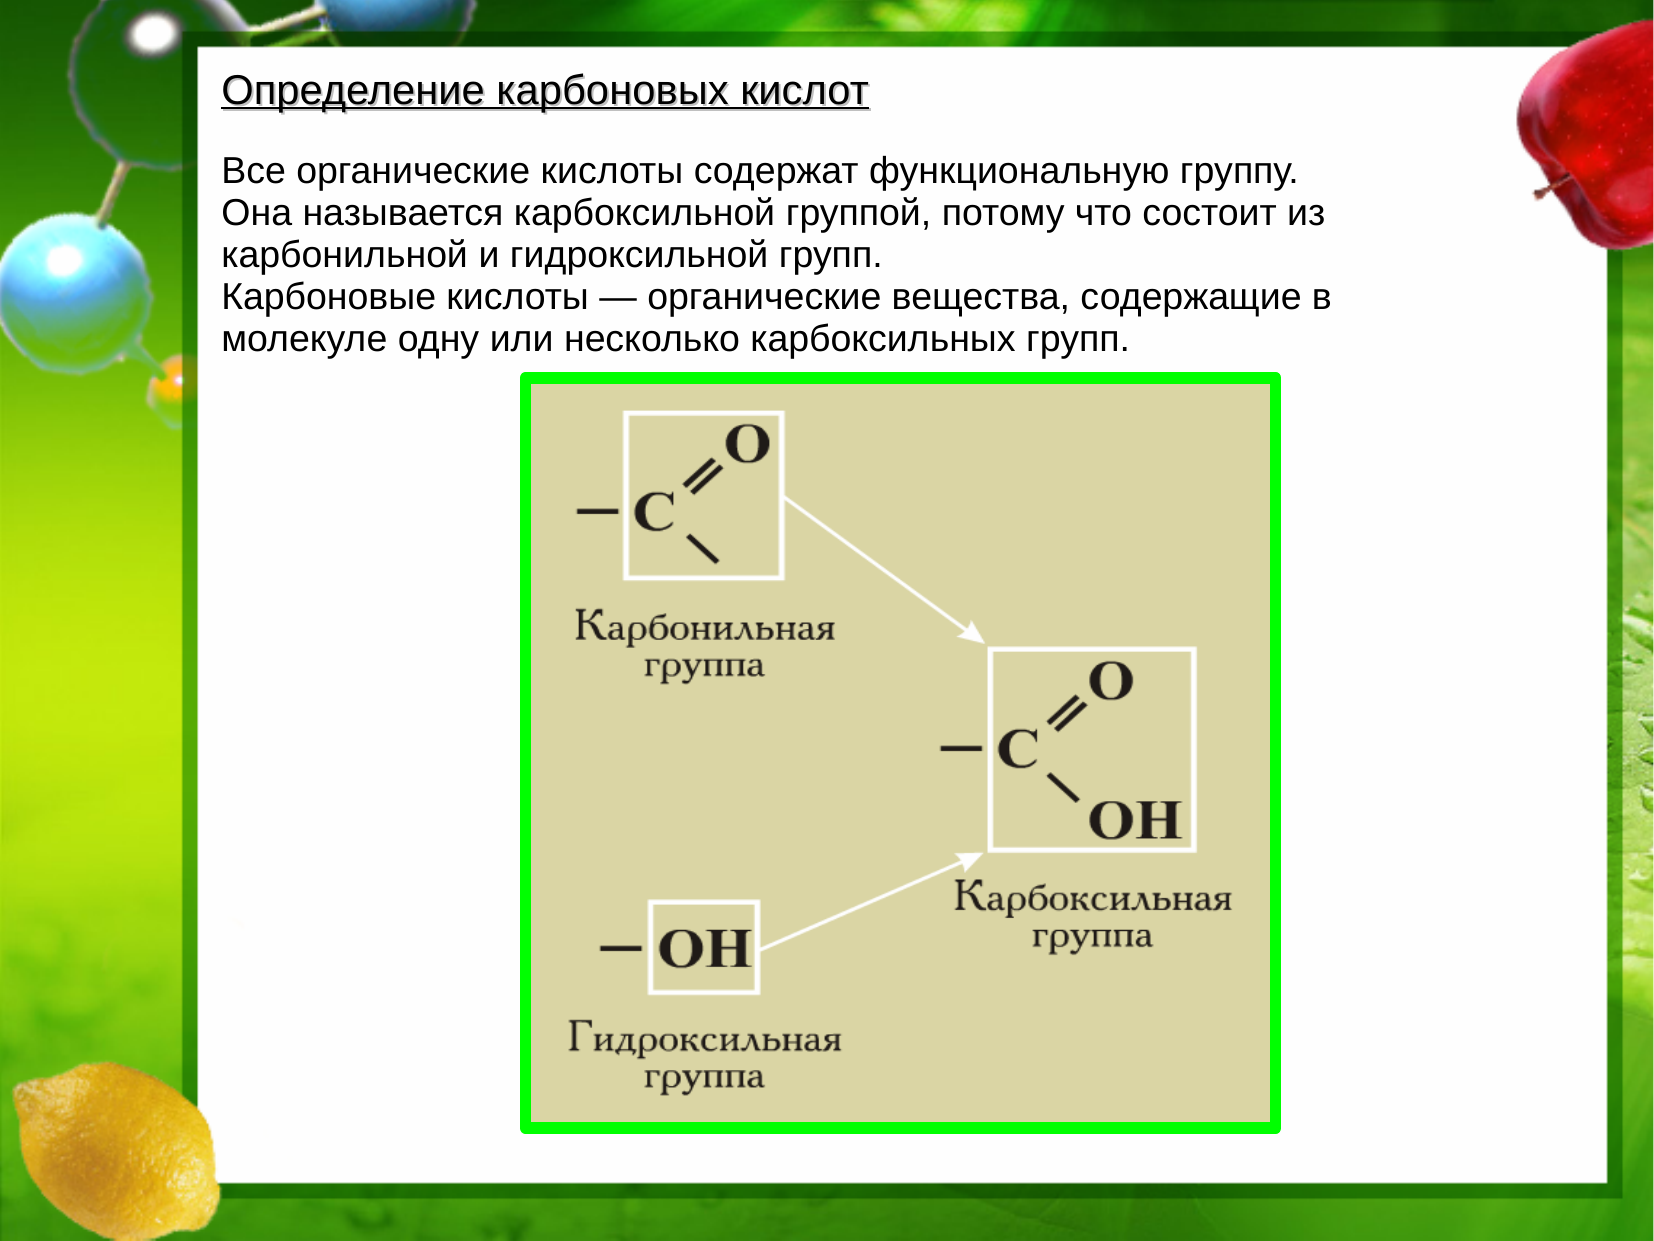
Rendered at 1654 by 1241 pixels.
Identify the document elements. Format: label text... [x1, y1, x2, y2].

text_box Определение карбоновых кислот [206, 59, 978, 123]
text_box Все органические кислоты содержат функциональную группу. Она называется карбоксильной группой, потому что состоит из карбонильной и гидроксильной групп. Карбоновые кислоты — органические вещества, содержащие в молекуле одну или несколько карбоксильных групп. [206, 141, 1595, 375]
picture [0, 0, 1654, 1241]
